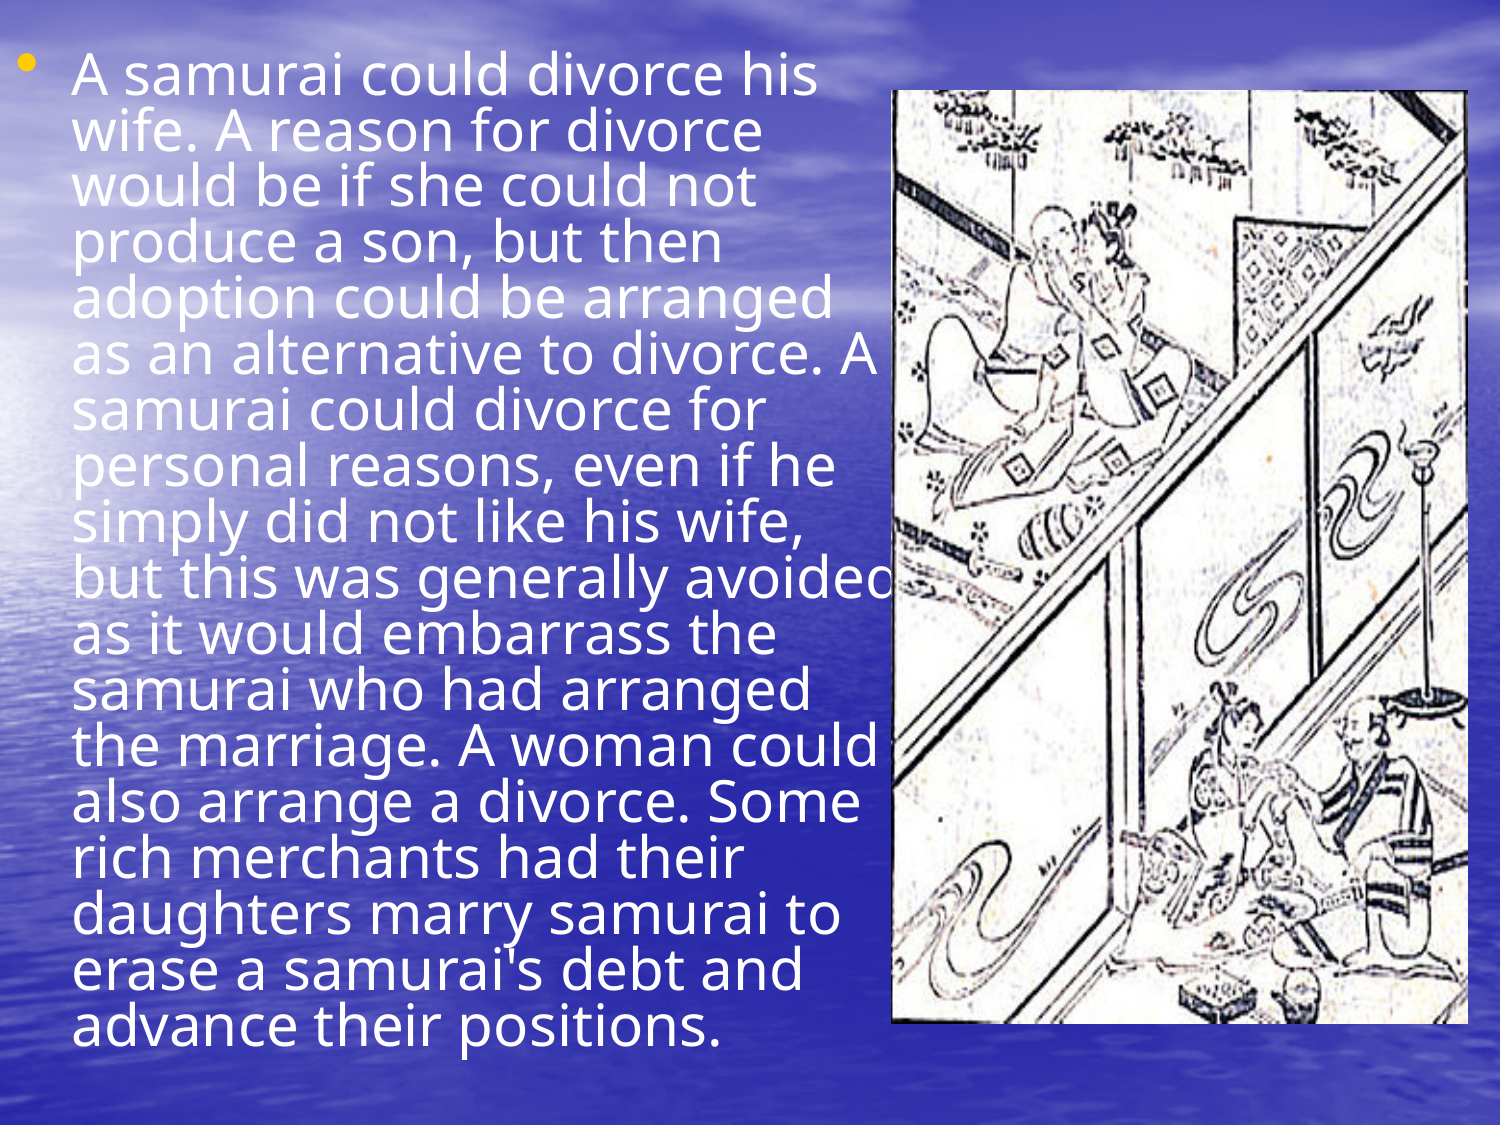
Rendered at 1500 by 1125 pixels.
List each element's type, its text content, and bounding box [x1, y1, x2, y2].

picture [0, 0, 1500, 1125]
list A samurai could divorce his wife. A reason for divorce would be if she could not produce a son, but then adoption could be arranged as an alternative to divorce. A samurai could divorce for personal reasons, even if he simply did not like his wife, but this was generally avoided as it would embarrass the samurai who had arranged the marriage. A woman could also arrange a divorce. Some rich merchants had their daughters marry samurai to erase a samurai's debt and advance their positions. [0, 42, 922, 1059]
